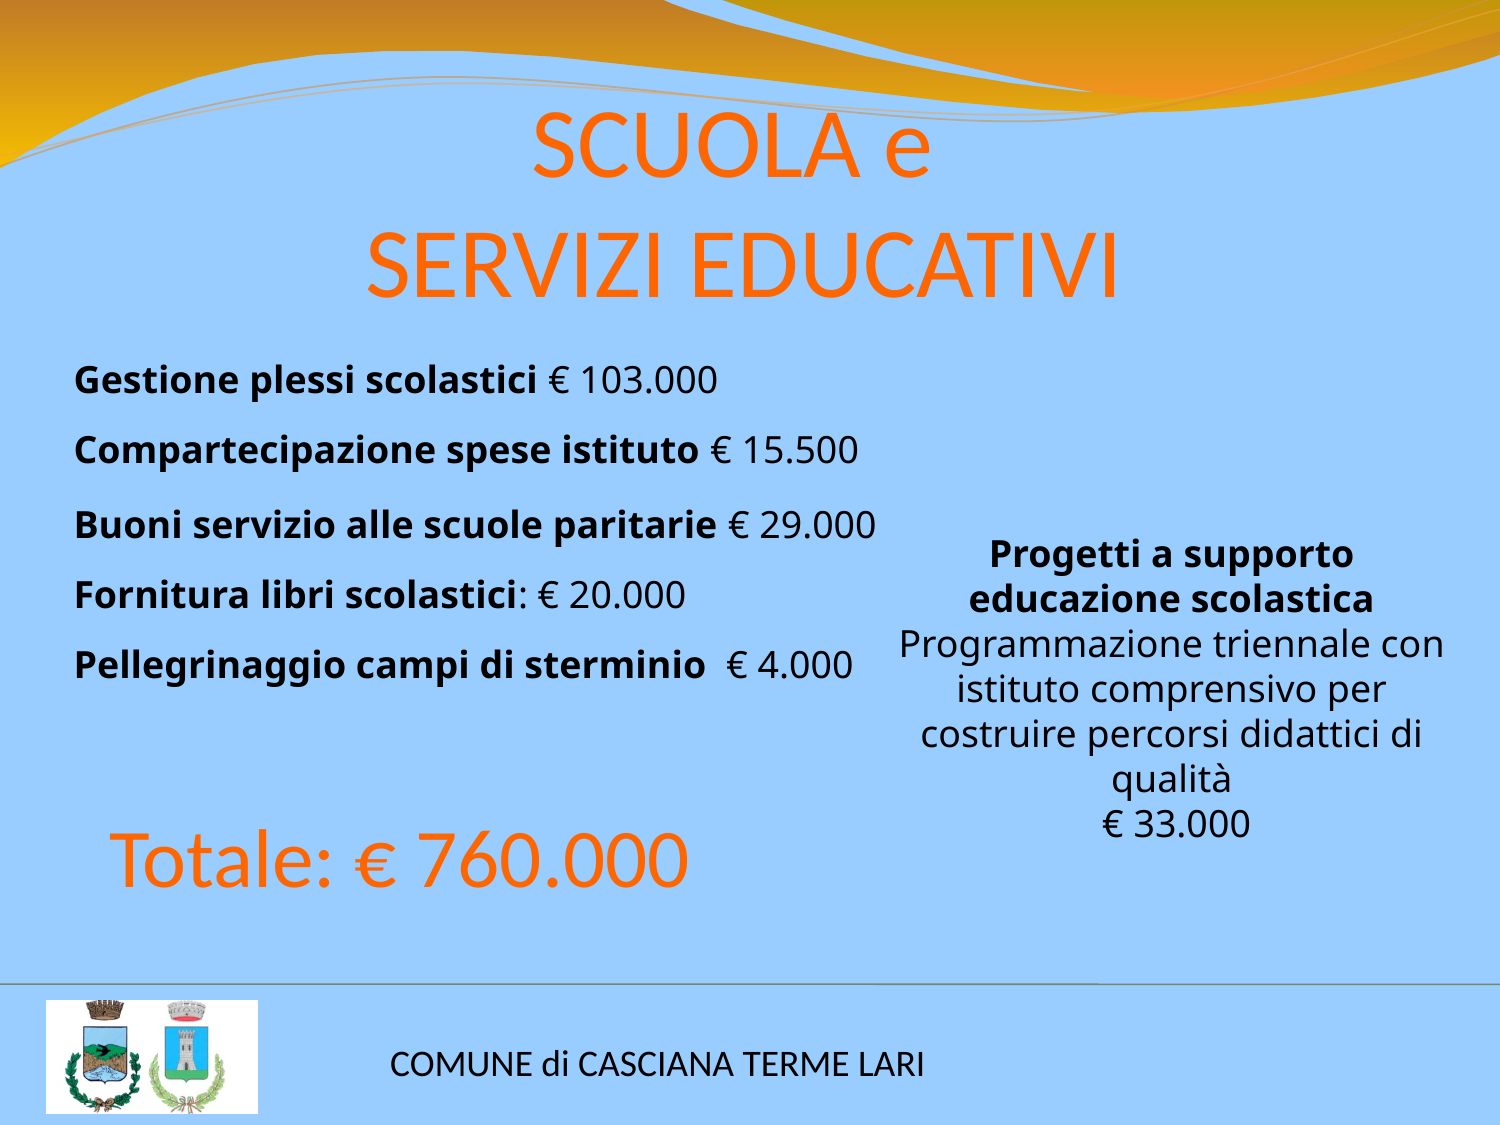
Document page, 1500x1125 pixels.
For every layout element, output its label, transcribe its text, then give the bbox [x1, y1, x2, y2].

picture [46, 1000, 258, 1114]
text_box COMUNE di CASCIANA TERME LARI [374, 1031, 1500, 1092]
text_box Gestione plessi scolastici € 103.000 Compartecipazione spese istituto € 15.500 Buoni servizio alle scuole paritarie € 29.000 Fornitura libri scolastici: € 20.000 Pellegrinaggio campi di sterminio € 4.000 [58, 348, 985, 964]
text_box Totale: € 760.000 [94, 796, 1489, 912]
text_box Progetti a supporto educazione scolastica Programmazione triennale con istituto comprensivo per costruire percorsi didattici di qualità € 33.000 [867, 522, 1477, 796]
text_box SCUOLA e SERVIZI EDUCATIVI [17, 70, 1471, 326]
